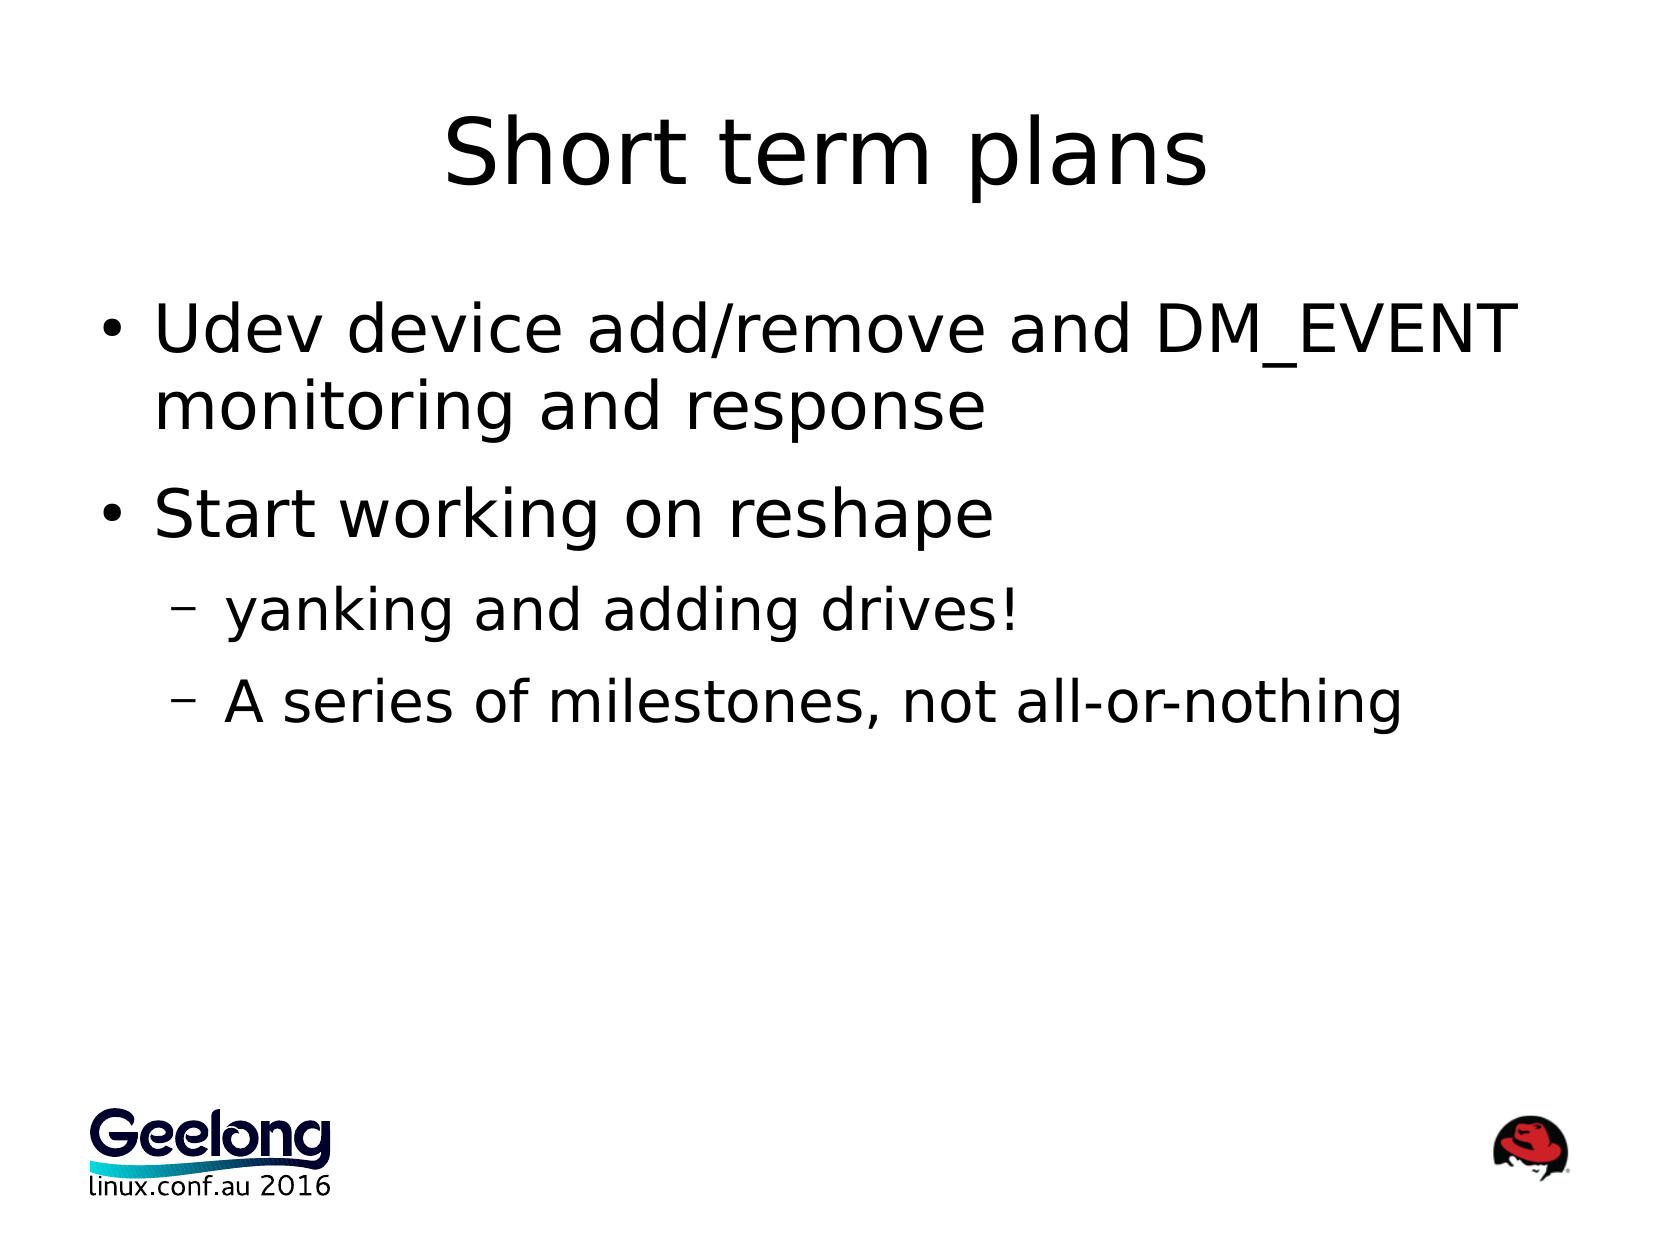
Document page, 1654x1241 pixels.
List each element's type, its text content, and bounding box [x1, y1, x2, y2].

title Short term plans [82, 49, 1571, 257]
picture [1492, 1113, 1576, 1191]
list Udev device add/remove and DM_EVENT monitoring and response Start working on reshape yanking and adding drives! A series of milestones, not all-or-nothing [82, 290, 1571, 1010]
